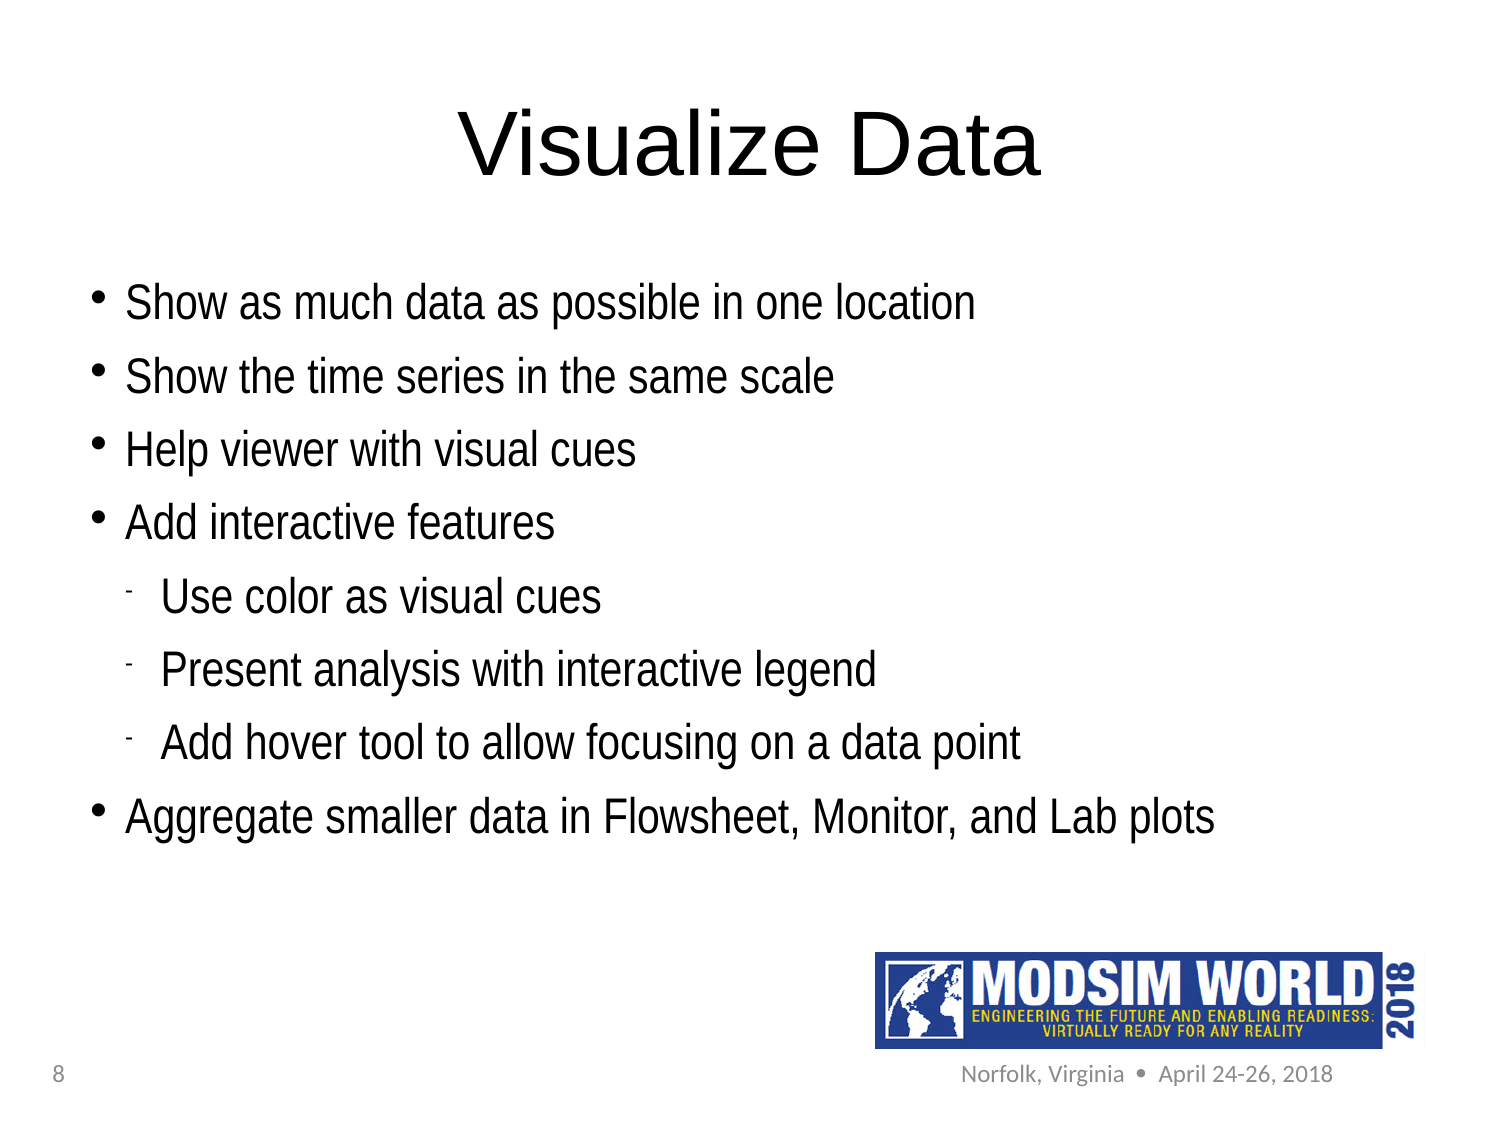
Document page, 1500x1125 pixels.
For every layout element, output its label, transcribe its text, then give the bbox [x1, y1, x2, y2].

text_box Norfolk, Virginia  April 24-26, 2018 [874, 1042, 1427, 1103]
text_box Visualize Data [74, 45, 1425, 233]
picture [875, 1005, 1425, 1042]
text_box <number> [37, 1042, 388, 1103]
text_box Show as much data as possible in one location Show the time series in the same scale Help viewer with visual cues Add interactive features Use color as visual cues Present analysis with interactive legend Add hover tool to allow focusing on a data point Aggregate smaller data in Flowsheet, Monitor, and Lab plots [74, 262, 1425, 1005]
